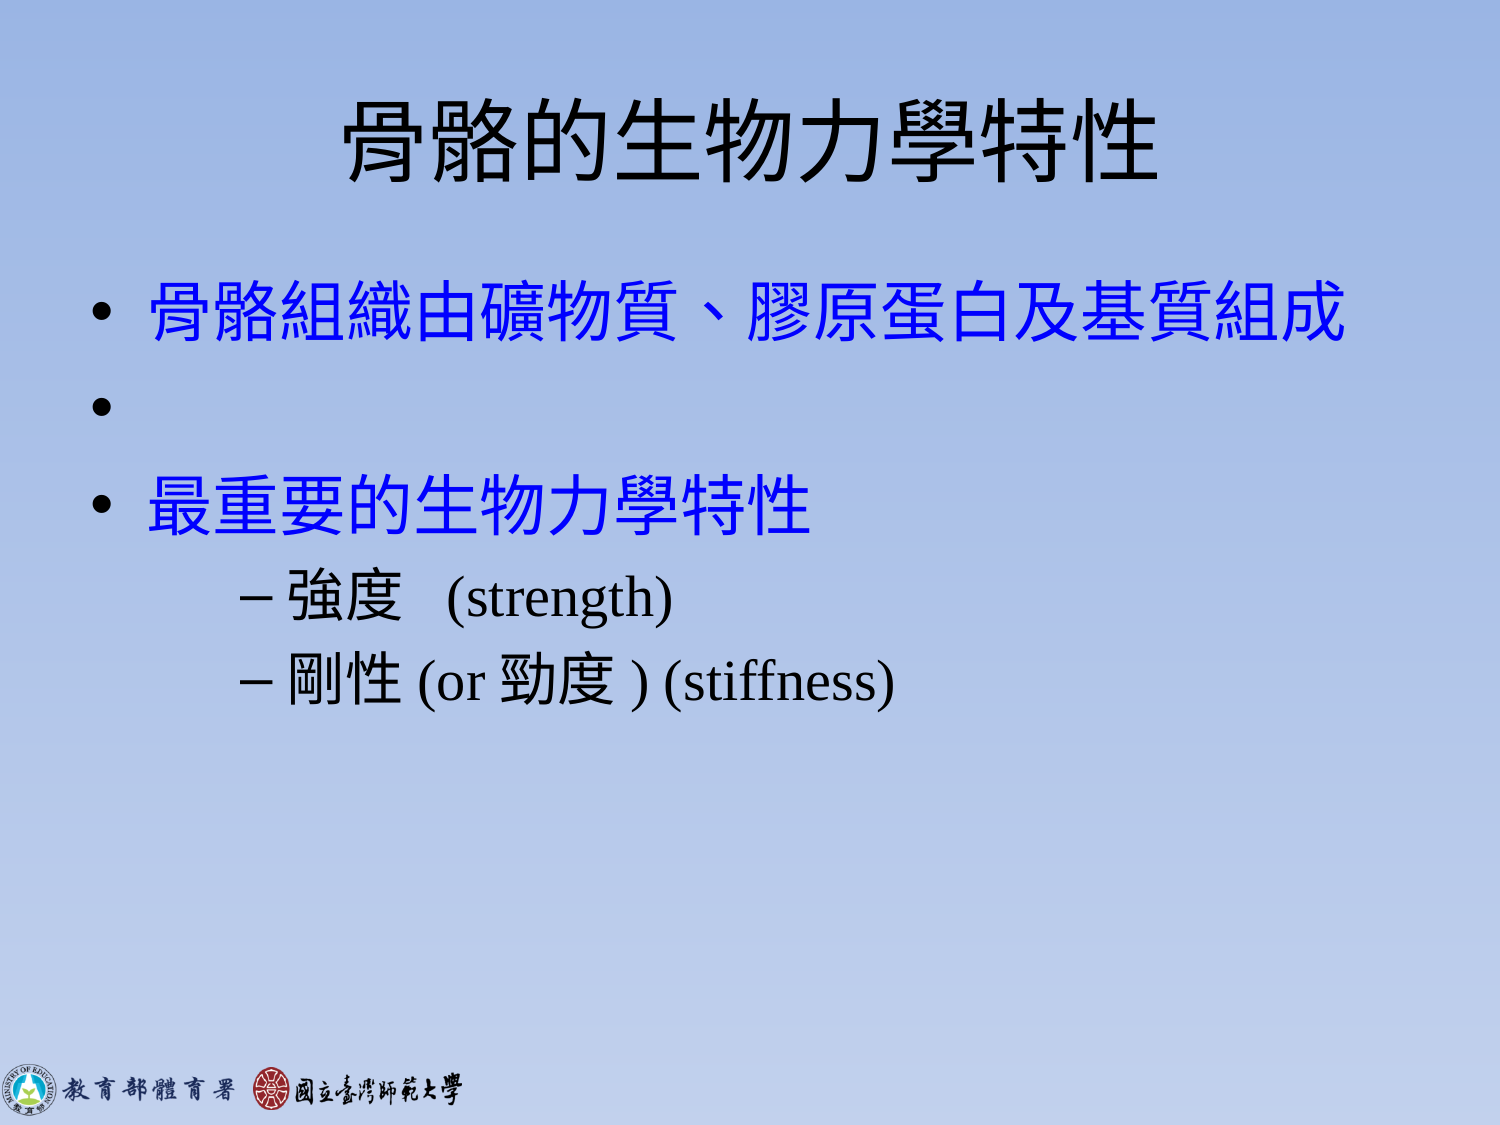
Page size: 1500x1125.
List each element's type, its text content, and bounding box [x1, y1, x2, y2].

title 骨骼的生物力學特性 [75, 45, 1426, 233]
list 骨骼組織由礦物質、膠原蛋白及基質組成 最重要的生物力學特性 強度 (strength) 剛性(or勁度) (stiffness) [75, 262, 1426, 1005]
